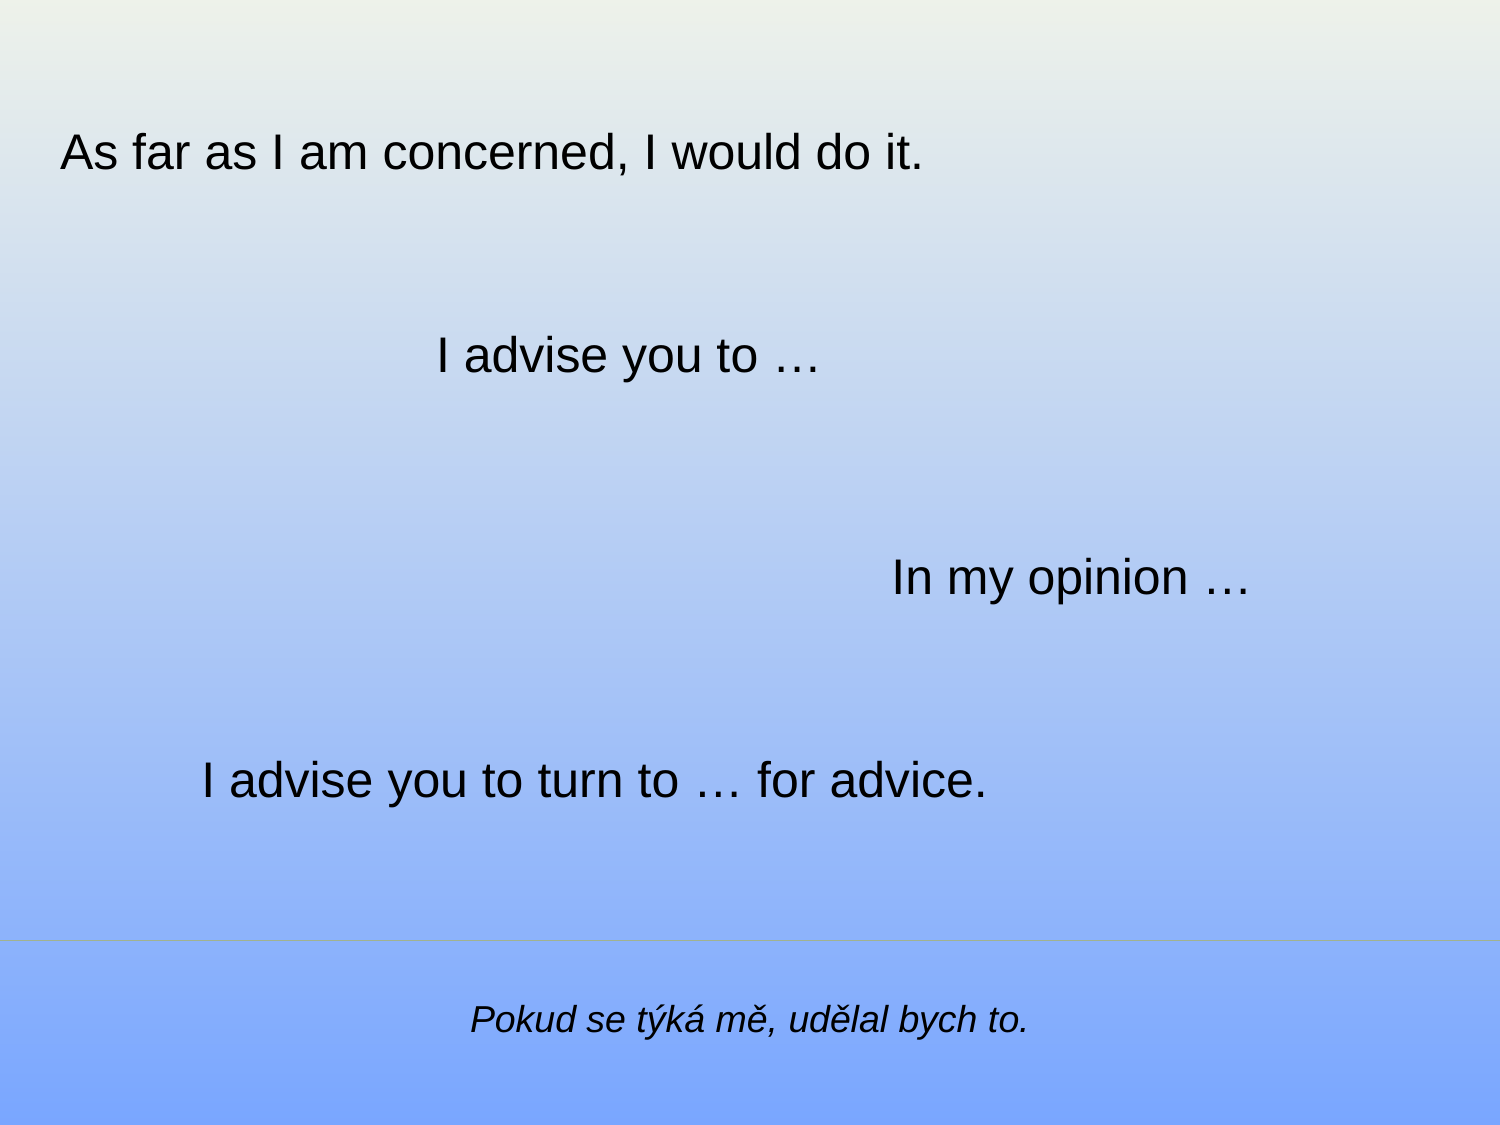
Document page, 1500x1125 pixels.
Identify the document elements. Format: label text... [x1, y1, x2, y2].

text_box I advise you to … [421, 314, 838, 390]
text_box In my opinion … [876, 537, 1268, 613]
text_box I advise you to turn to … for advice. [186, 739, 1004, 816]
text_box Pokud se týká mě, udělal bych to. [455, 987, 1045, 1049]
text_box As far as I am concerned, I would do it. [45, 111, 940, 188]
